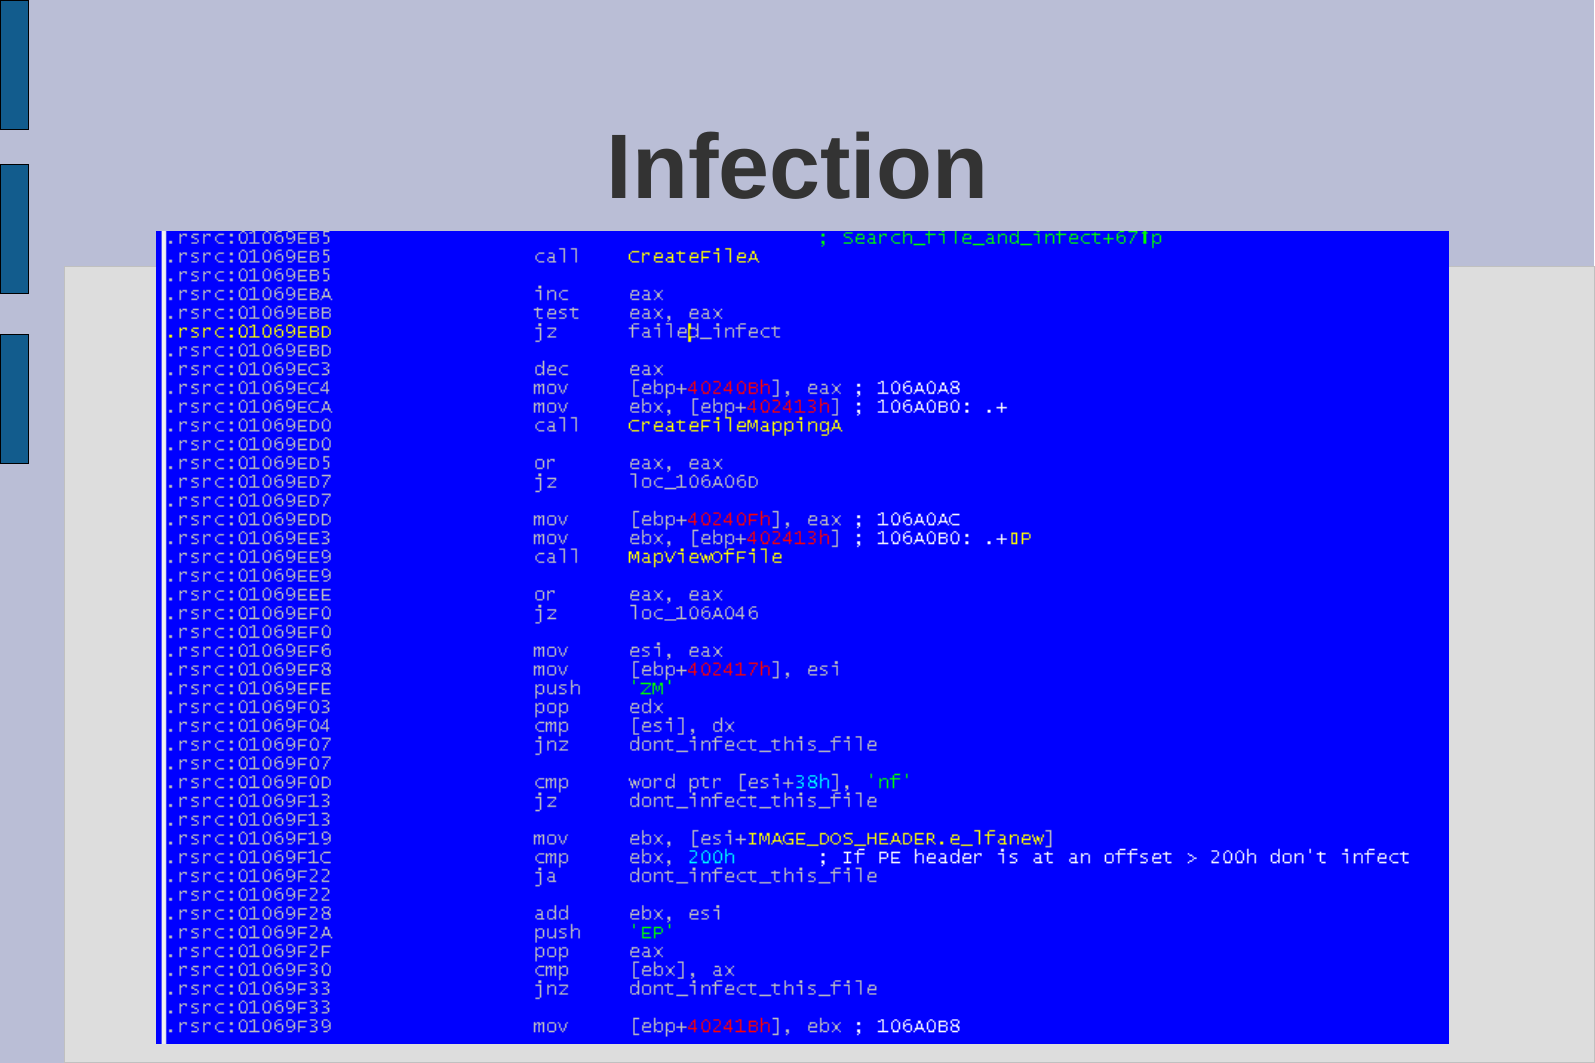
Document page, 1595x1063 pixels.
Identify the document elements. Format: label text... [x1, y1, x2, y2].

title Infection [117, 78, 1479, 256]
picture [156, 231, 1449, 1044]
